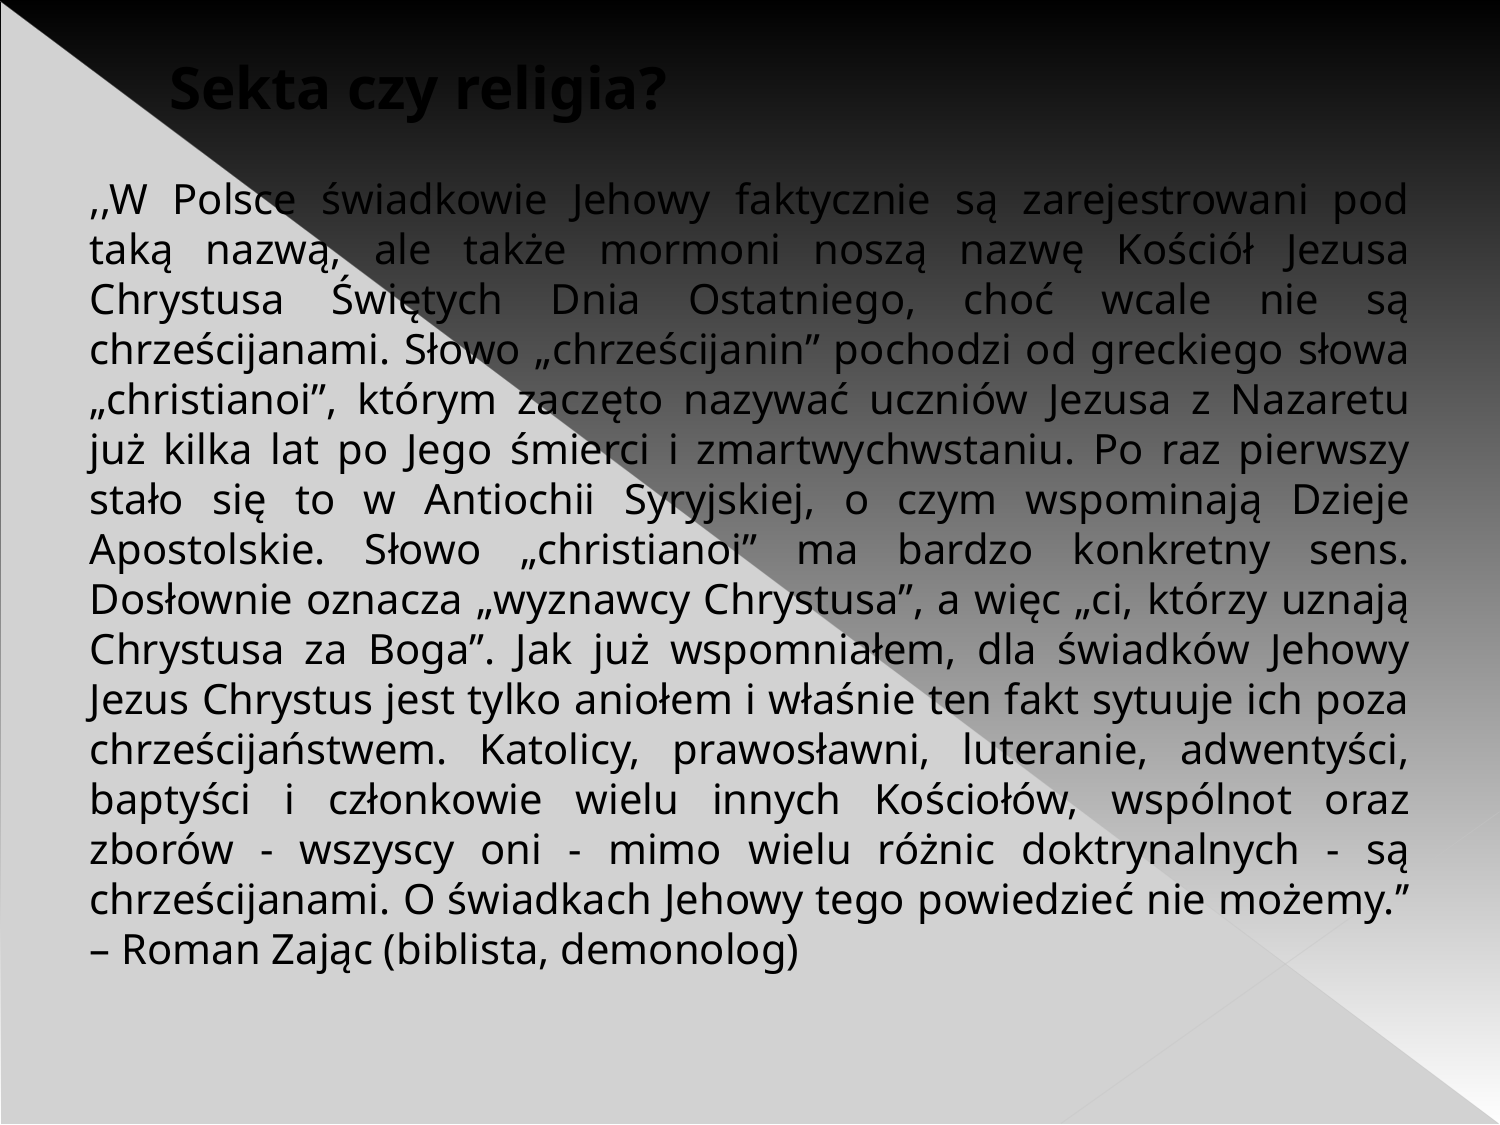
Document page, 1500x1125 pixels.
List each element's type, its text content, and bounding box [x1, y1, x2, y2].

list ,,W Polsce świadkowie Jehowy faktycznie są zarejestrowani pod taką nazwą, ale także mormoni noszą nazwę Kościół Jezusa Chrystusa Świętych Dnia Ostatniego, choć wcale nie są chrześcijanami. Słowo „chrześcijanin” pochodzi od greckiego słowa „christianoi”, którym zaczęto nazywać uczniów Jezusa z Nazaretu już kilka lat po Jego śmierci i zmartwychwstaniu. Po raz pierwszy stało się to w Antiochii Syryjskiej, o czym wspominają Dzieje Apostolskie. Słowo „christianoi” ma bardzo konkretny sens. Dosłownie oznacza „wyznawcy Chrystusa”, a więc „ci, którzy uznają Chrystusa za Boga”. Jak już wspomniałem, dla świadków Jehowy Jezus Chrystus jest tylko aniołem i właśnie ten fakt sytuuje ich poza chrześcijaństwem. Katolicy, prawosławni, luteranie, adwentyści, baptyści i członkowie wielu innych Kościołów, wspólnot oraz zborów - wszyscy oni - mimo wielu różnic doktrynalnych - są chrześcijanami. O świadkach Jehowy tego powiedzieć nie możemy.’’ – Roman Zając (biblista, demonolog) [75, 165, 1425, 1017]
title Sekta czy religia? [75, 43, 1425, 165]
